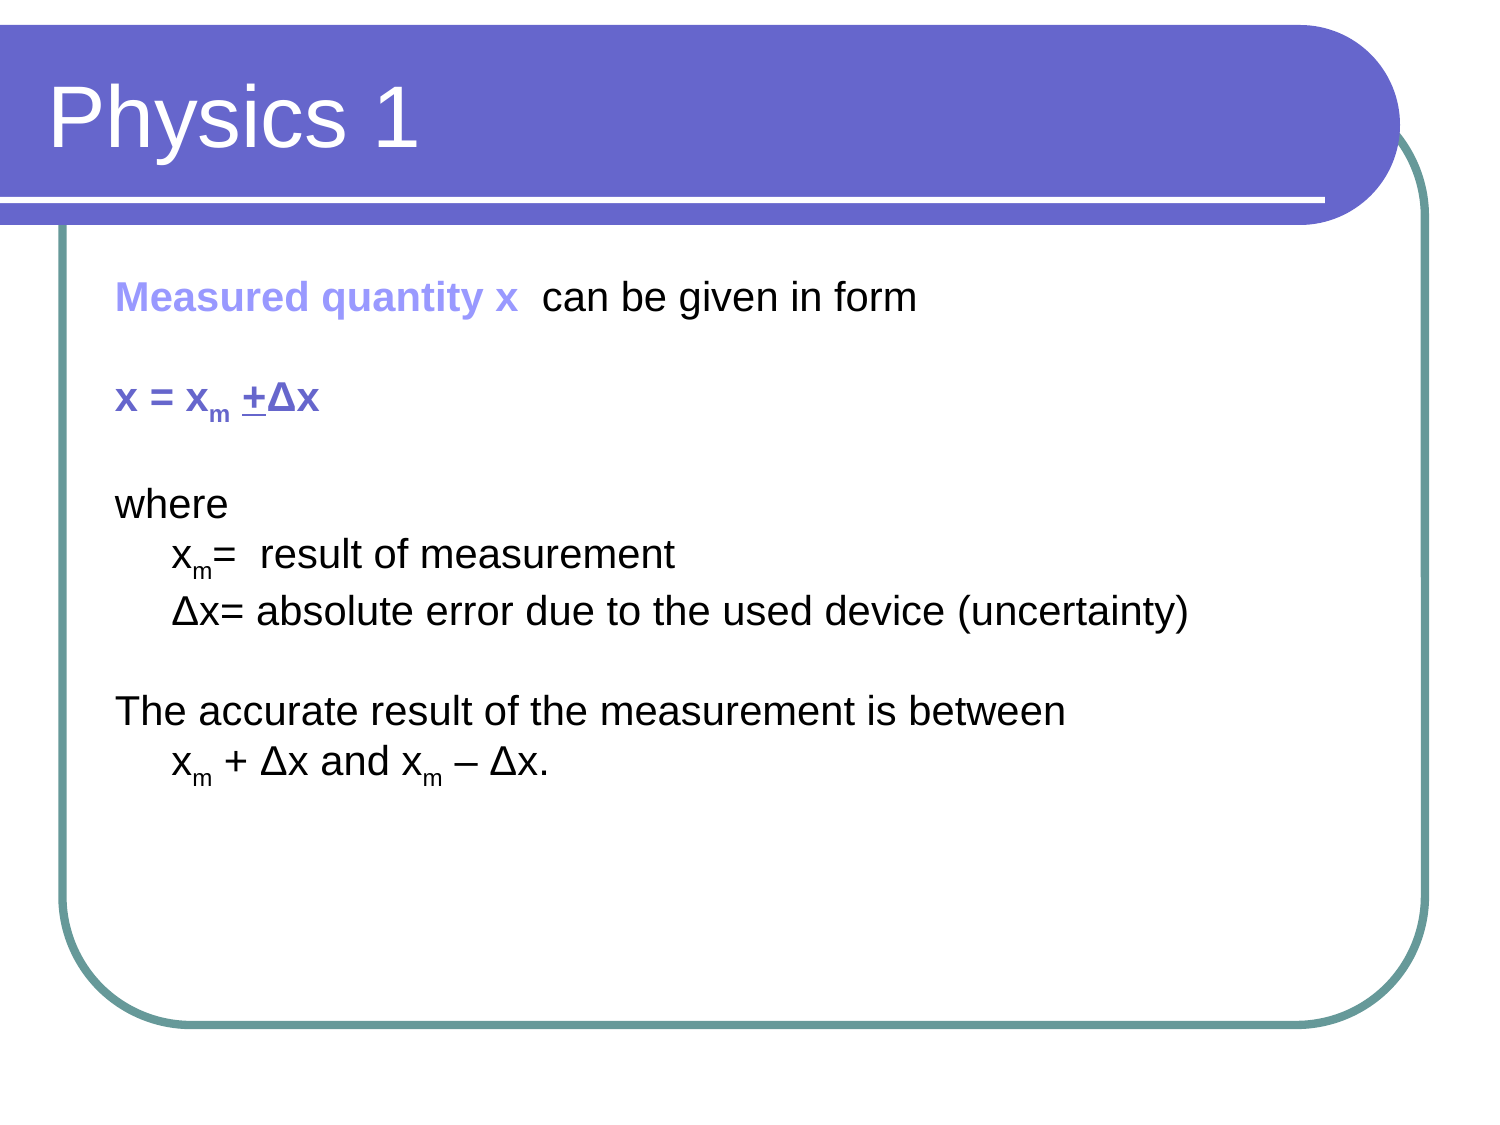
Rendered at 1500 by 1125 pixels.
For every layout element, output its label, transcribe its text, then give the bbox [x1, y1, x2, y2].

list Measured quantity x can be given in form x = xm +Δx where xm= result of measurement Δx= absolute error due to the used device (uncertainty) The accurate result of the measurement is between xm + Δx and xm – Δx. [99, 262, 1211, 973]
title Physics 1 [32, 37, 1347, 188]
